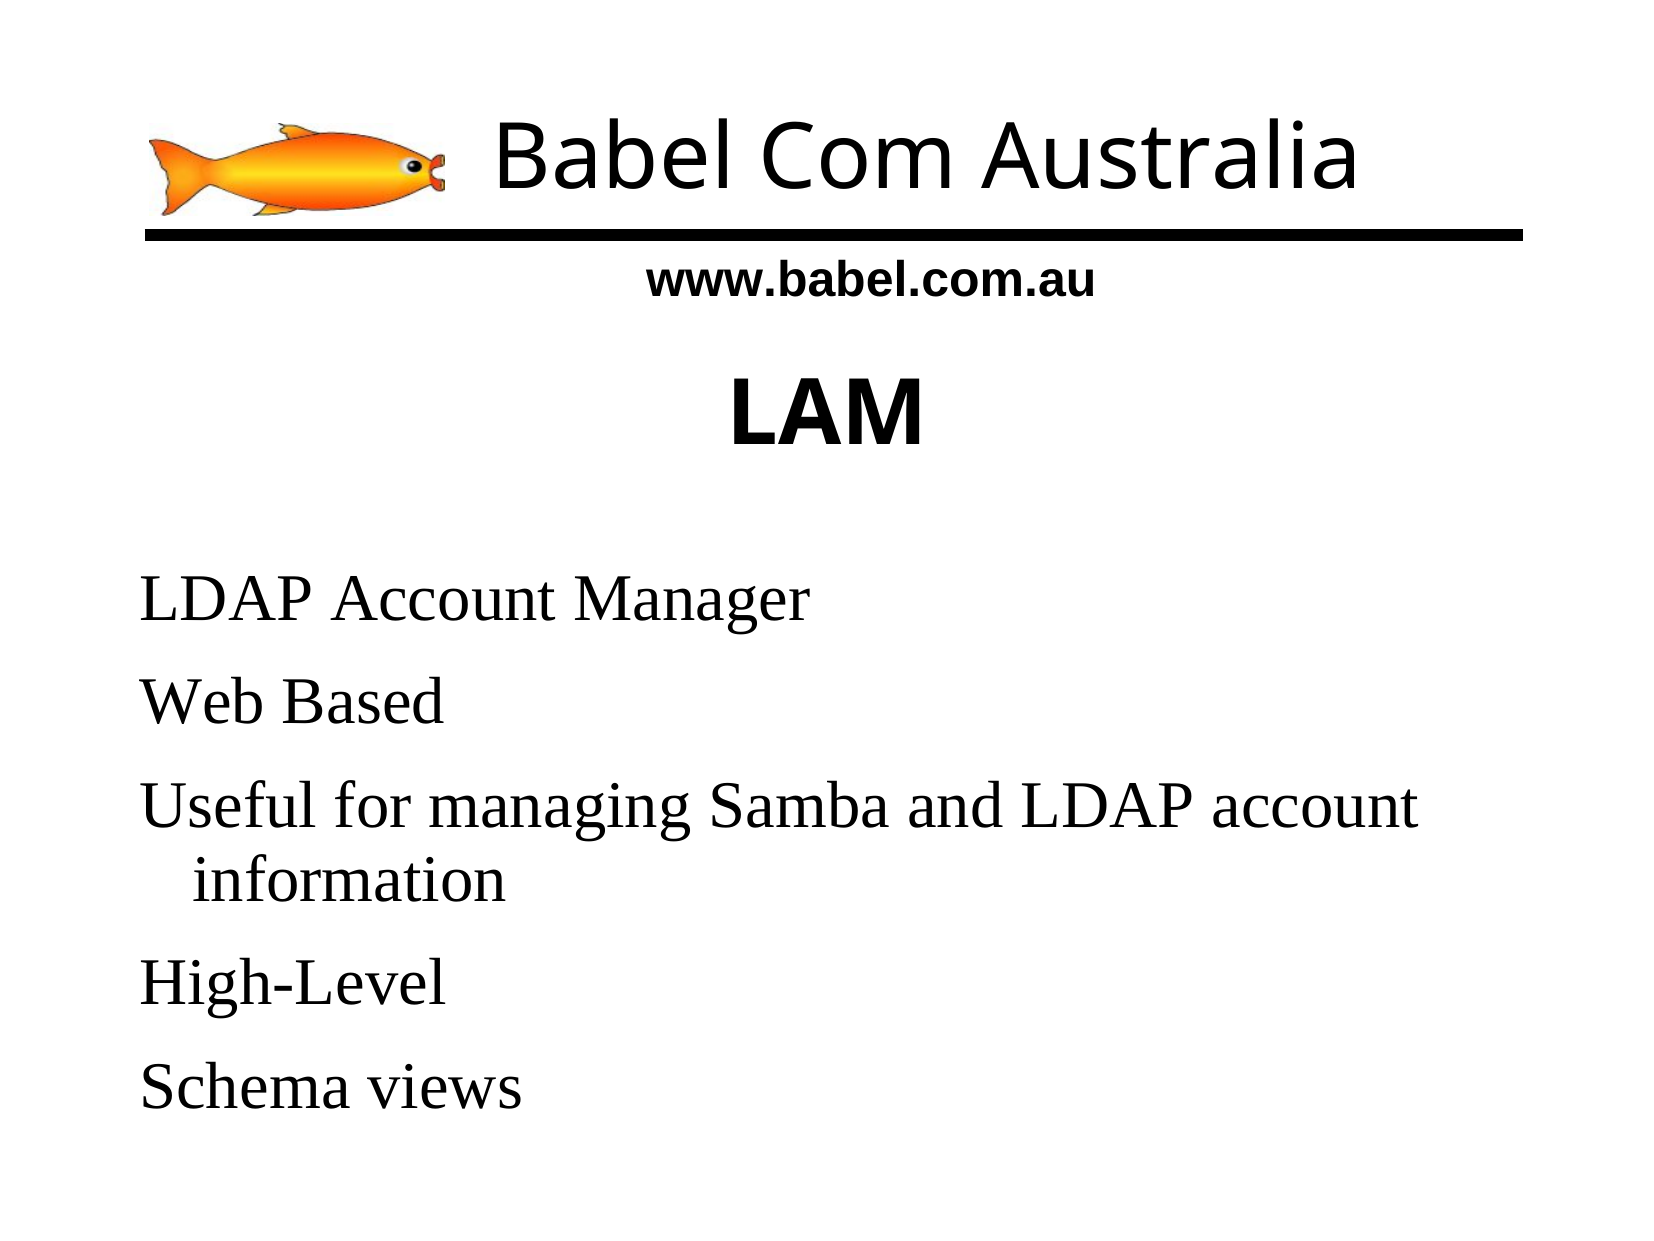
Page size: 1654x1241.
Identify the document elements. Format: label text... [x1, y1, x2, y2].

picture [149, 123, 445, 216]
list LDAP Account Manager Web Based Useful for managing Samba and LDAP account information High-Level Schema views [121, 560, 1534, 1127]
title LAM [126, 322, 1528, 497]
